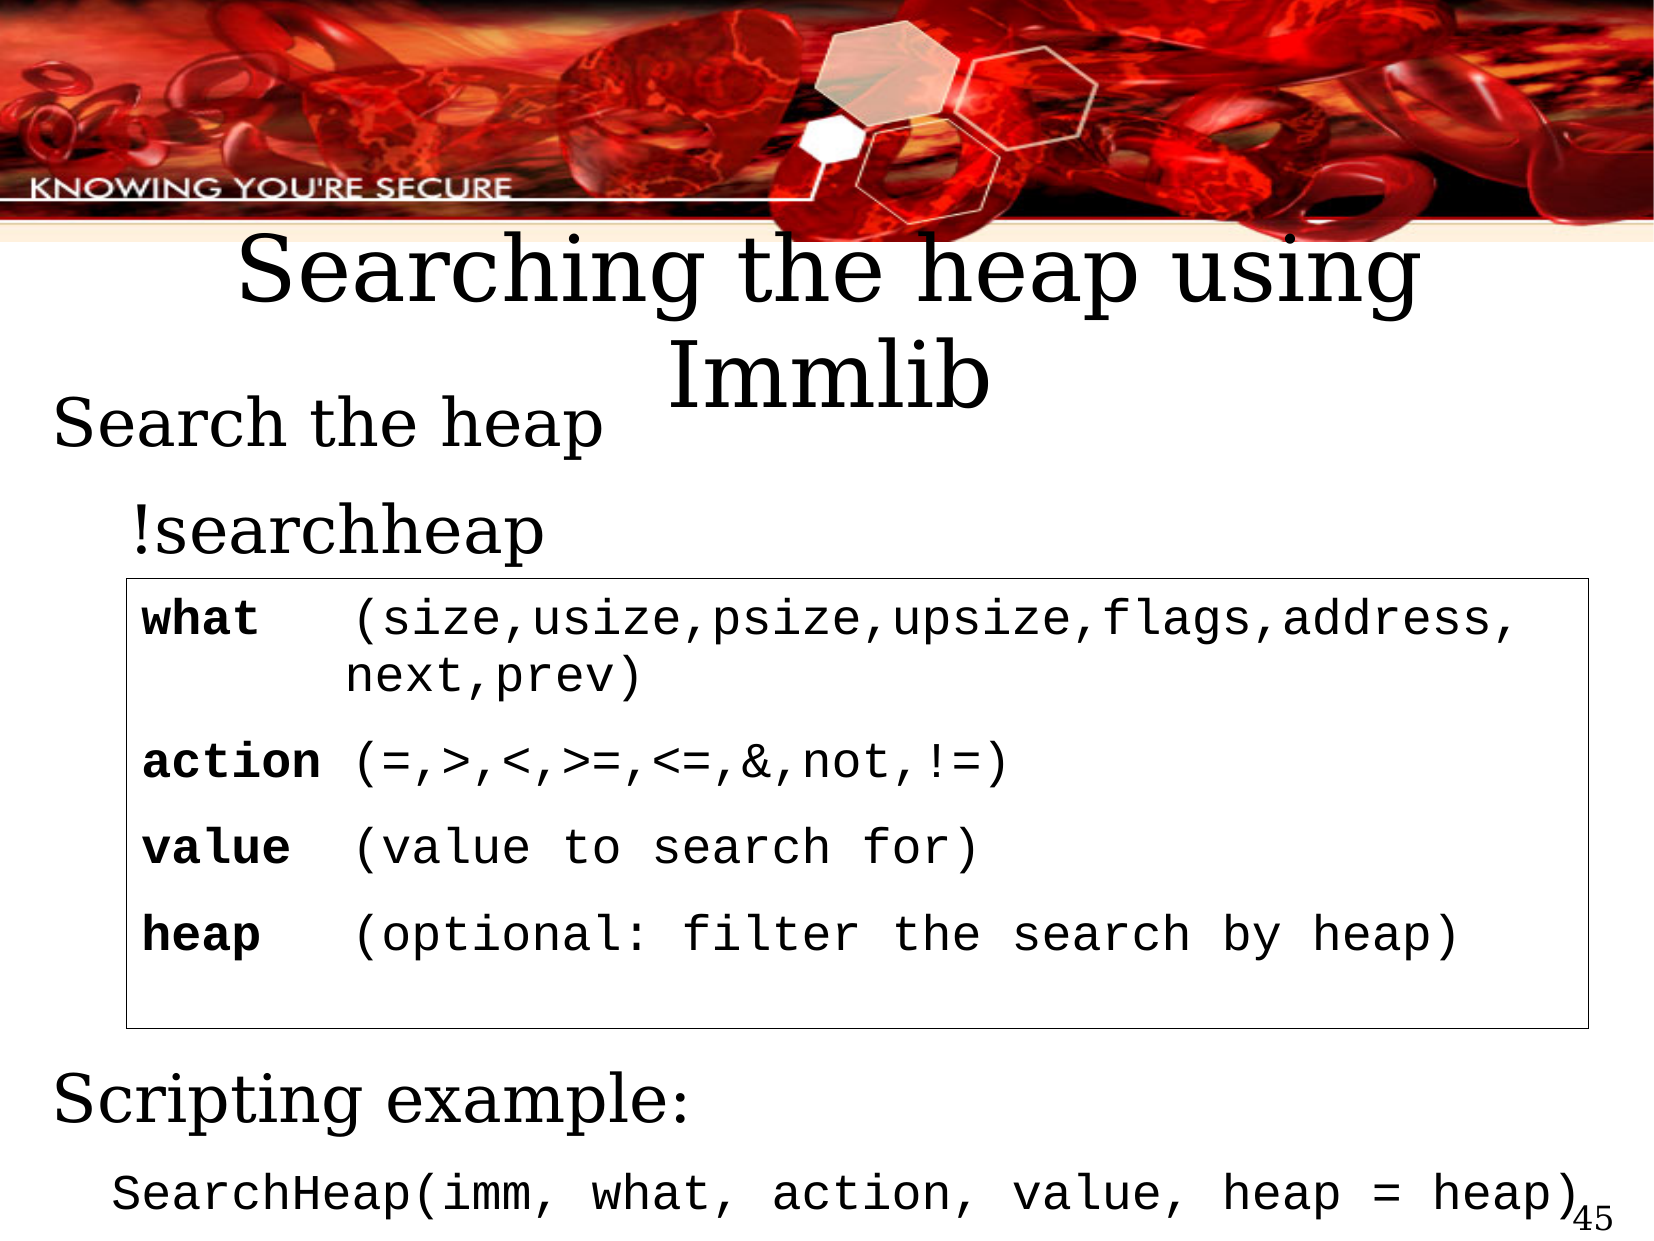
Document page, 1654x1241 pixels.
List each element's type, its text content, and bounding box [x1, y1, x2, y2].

picture [0, 0, 1654, 242]
title Searching the heap using Immlib [123, 215, 1536, 384]
list Search the heap !searchheap what (size,usize,psize,upsize,flags,address, next,prev) action (=,>,<,>=,<=,&,not,!=) value (value to search for) heap (optional: filter the search by heap) Scripting example: SearchHeap(imm, what, action, value, heap = heap) [33, 384, 1592, 1219]
